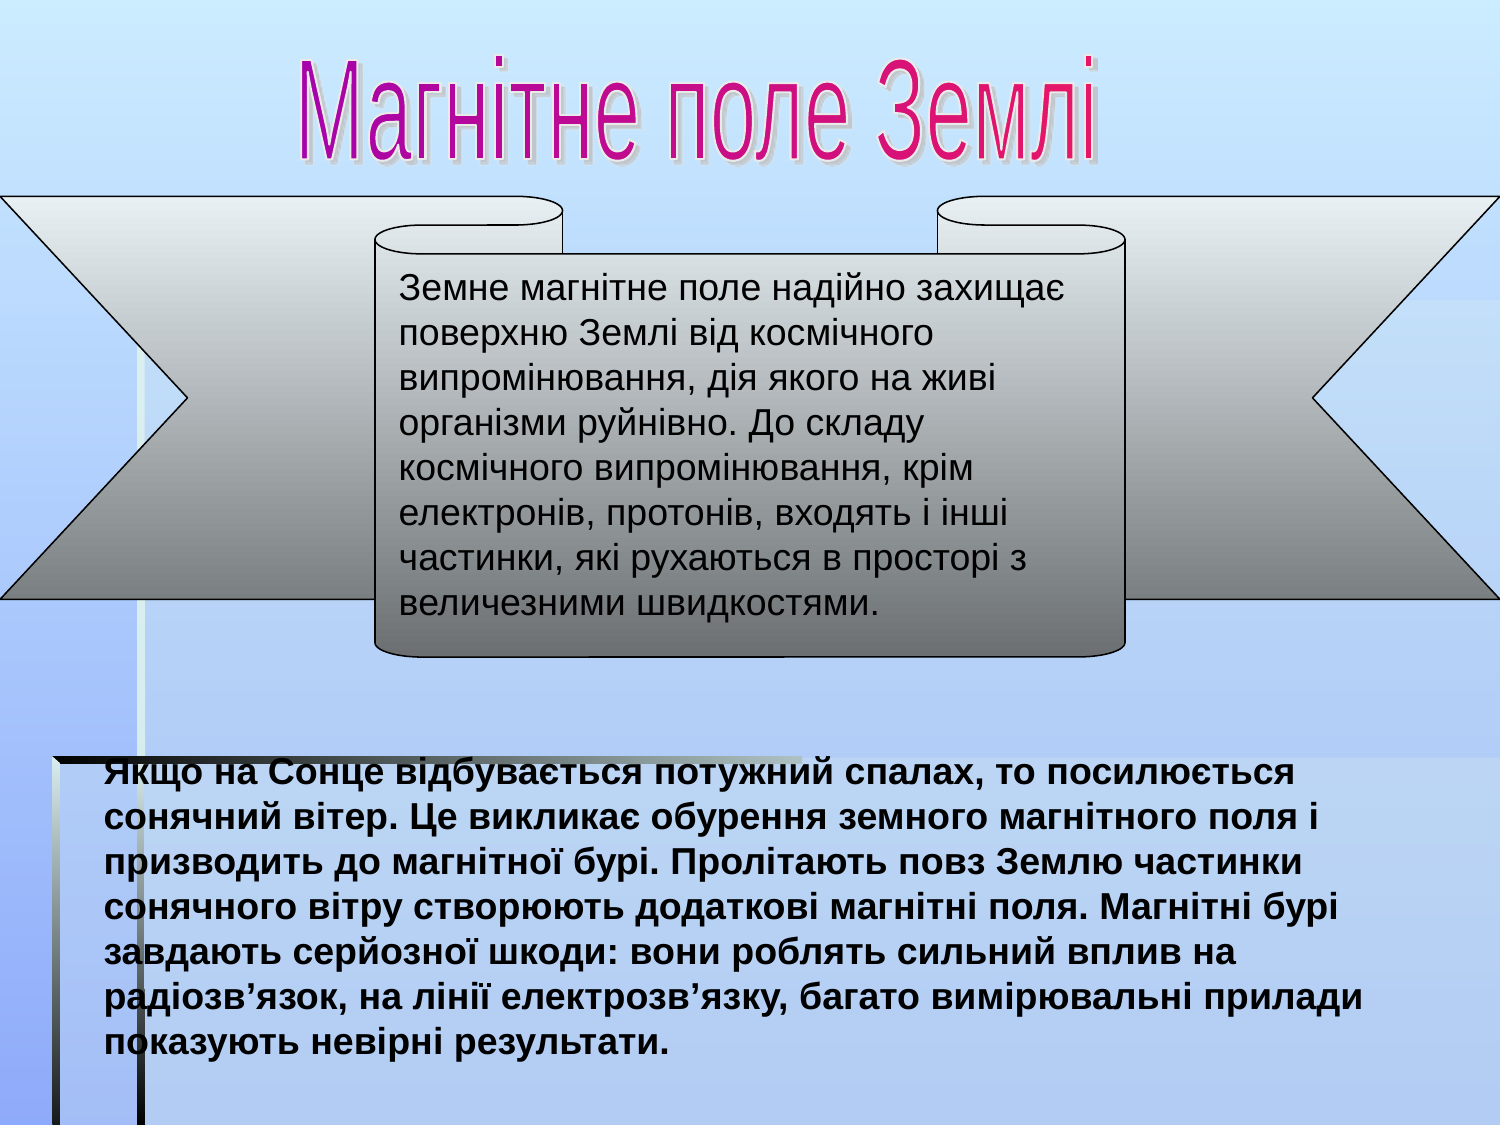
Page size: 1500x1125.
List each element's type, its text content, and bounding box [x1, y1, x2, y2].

text_box Магнітне поле Землі [1084, 83, 1093, 160]
text_box Магнітне поле Землі [876, 58, 922, 161]
text_box Магнітне поле Землі [1030, 83, 1074, 161]
text_box Якщо на Сонце відбувається потужний спалах, то посилюється сонячний вітер. Це викликає обурення земного магнітного поля і призводить до магнітної бурі. Пролітають повз Землю частинки сонячного вітру створюють додаткові магнітні поля. Магнітні бурі завдають серйозної шкоди: вони роблять сильний вплив на радіозв’язок, на лінії електрозв’язку, багато вимірювальні прилади показують невірні результати. [89, 740, 1471, 1070]
text_box Магнітне поле Землі [368, 81, 413, 161]
text_box Магнітне поле Землі [495, 83, 503, 160]
text_box [0, 196, 1500, 658]
text_box Магнітне поле Землі [552, 83, 588, 160]
text_box Магнітне поле Землі [755, 83, 798, 161]
text_box Магнітне поле Землі [977, 83, 1025, 160]
text_box Магнітне поле Землі [928, 81, 969, 161]
text_box Магнітне поле Землі [509, 82, 546, 160]
text_box Магнітне поле Землі [418, 82, 441, 160]
text_box Магнітне поле Землі [597, 81, 637, 161]
text_box Магнітне поле Землі [301, 59, 358, 160]
text_box Магнітне поле Землі [448, 83, 484, 160]
text_box Магнітне поле Землі [713, 81, 753, 161]
text_box Магнітне поле Землі [807, 81, 847, 161]
text_box Земне магнітне поле надійно захищає поверхню Землі від космічного випромінювання, дія якого на живі організми руйнівно. До складу космічного випромінювання, крім електронів, протонів, входять і інші частинки, які рухаються в просторі з величезними швидкостями. [384, 255, 1092, 631]
text_box Магнітне поле Землі [669, 82, 704, 160]
